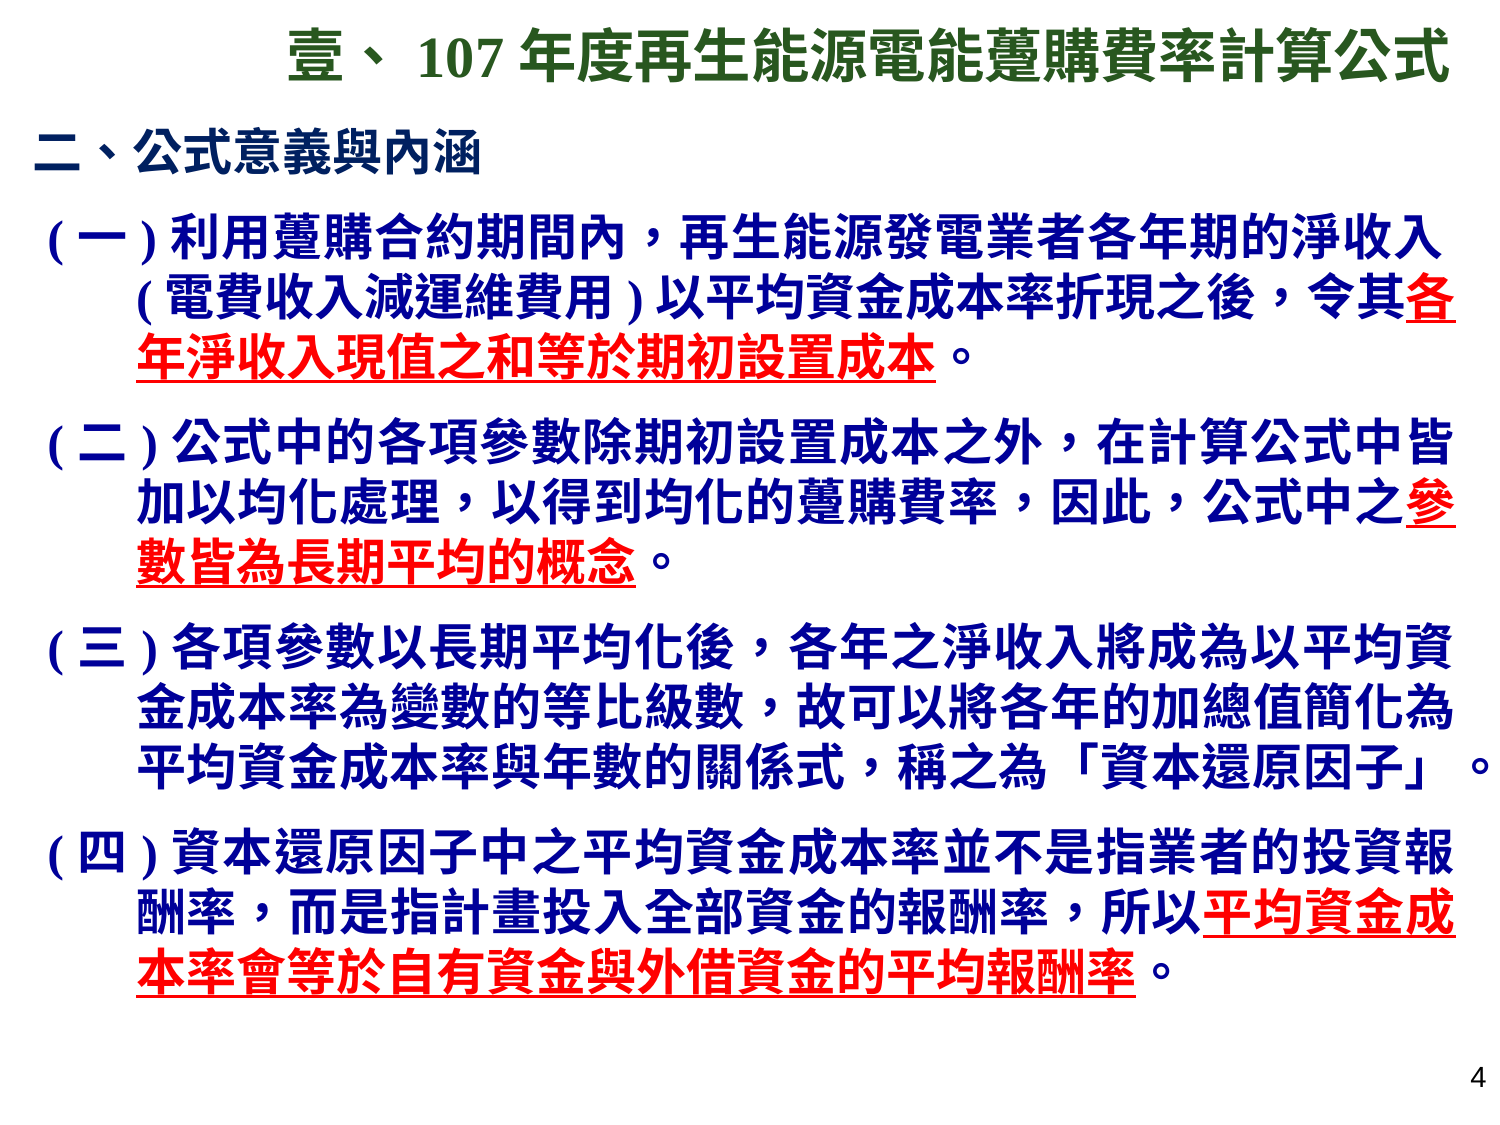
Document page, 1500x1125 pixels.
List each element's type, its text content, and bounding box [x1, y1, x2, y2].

text_box 二、公式意義與內涵 (一)利用躉購合約期間內，再生能源發電業者各年期的淨收入(電費收入減運維費用)以平均資金成本率折現之後，令其各年淨收入現值之和等於期初設置成本。 (二)公式中的各項參數除期初設置成本之外，在計算公式中皆加以均化處理，以得到均化的躉購費率，因此，公式中之參數皆為長期平均的概念。 (三)各項參數以長期平均化後，各年之淨收入將成為以平均資金成本率為變數的等比級數，故可以將各年的加總值簡化為平均資金成本率與年數的關係式，稱之為「資本還原因子」。 (四)資本還原因子中之平均資金成本率並不是指業者的投資報酬率，而是指計畫投入全部資金的報酬率，所以平均資金成本率會等於自有資金與外借資金的平均報酬率。 [17, 113, 1471, 1009]
text_box 壹、107年度再生能源電能躉購費率計算公式 [253, 11, 1483, 102]
slide_number <編號> [1151, 1051, 1500, 1125]
